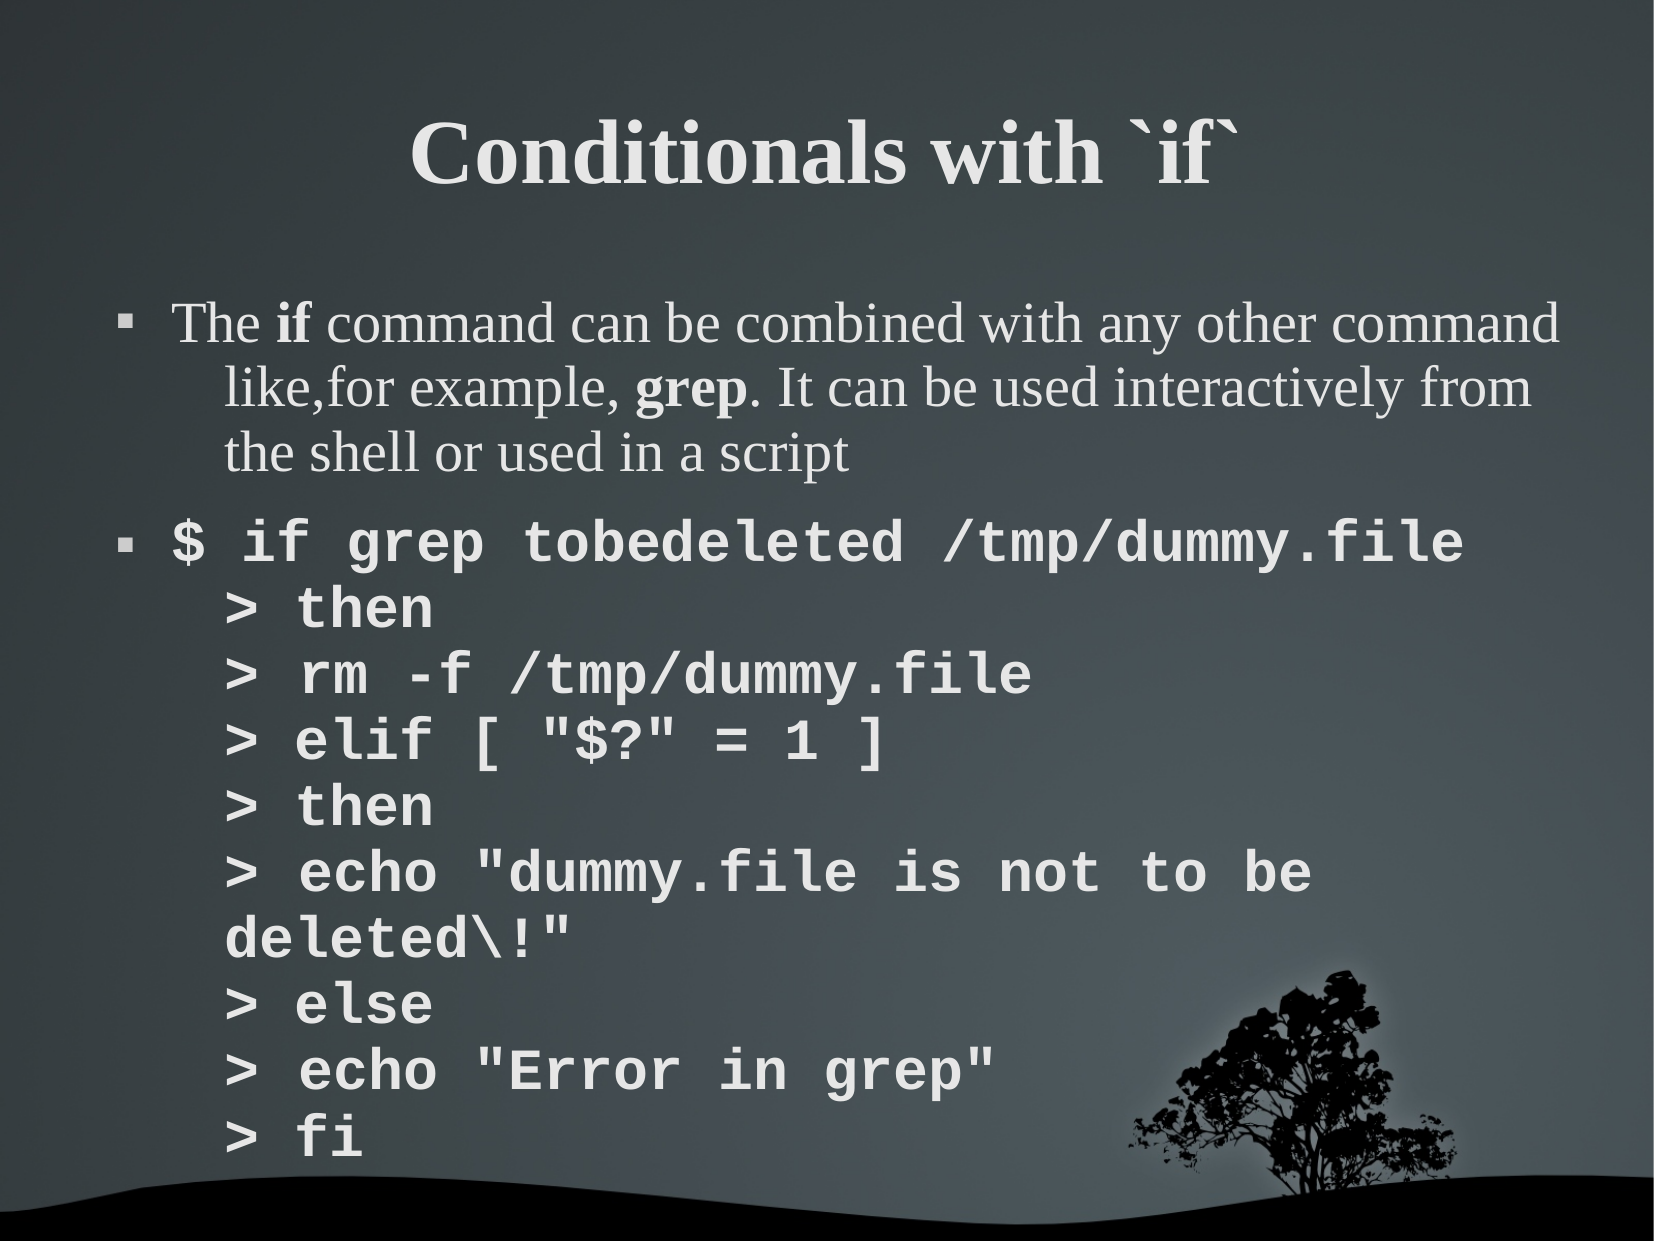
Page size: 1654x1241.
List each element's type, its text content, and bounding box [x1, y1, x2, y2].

title Conditionals with `if` [82, 49, 1571, 257]
picture [0, 0, 1654, 1241]
list The if command can be combined with any other command like,for example, grep. It can be used interactively from the shell or used in a script $ if grep tobedeleted /tmp/dummy.file > then > rm -f /tmp/dummy.file > elif [ "$?" = 1 ] > then > echo "dummy.file is not to be deleted\!" > else > echo "Error in grep" > fi [82, 290, 1571, 1197]
